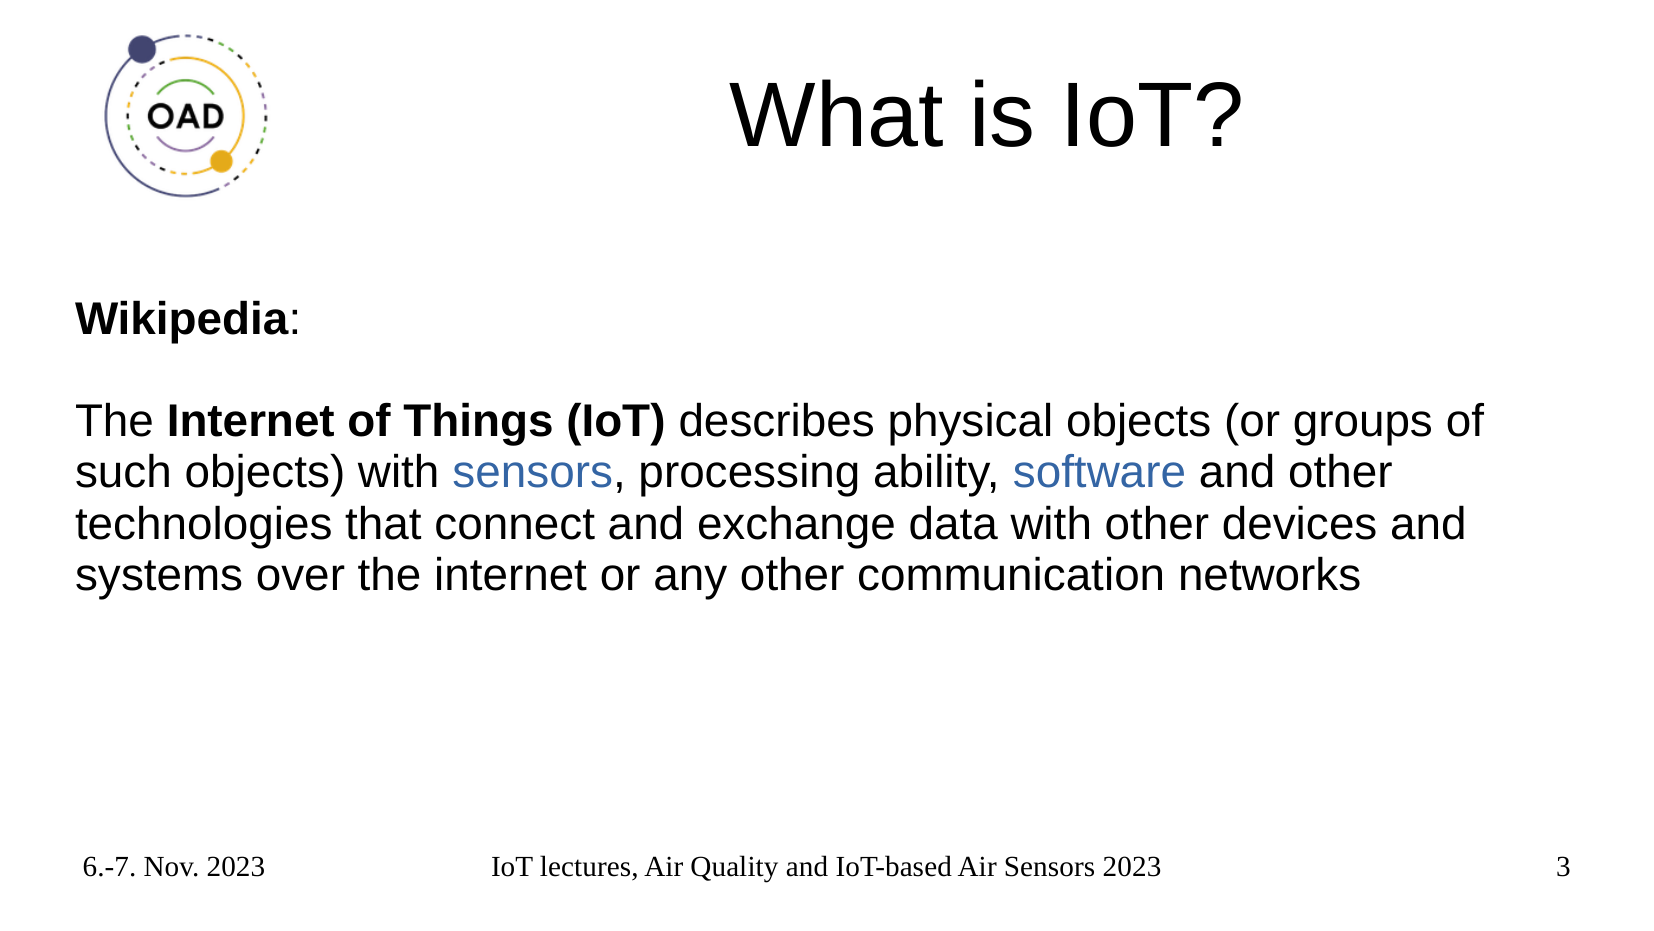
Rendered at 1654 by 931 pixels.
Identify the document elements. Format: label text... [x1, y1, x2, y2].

title What is IoT? [403, 37, 1571, 193]
picture [64, 20, 302, 218]
list Wikipedia: The Internet of Things (IoT) describes physical objects (or groups of such objects) with sensors, processing ability, software and other technologies that connect and exchange data with other devices and systems over the internet or any other communication networks [75, 292, 1564, 676]
